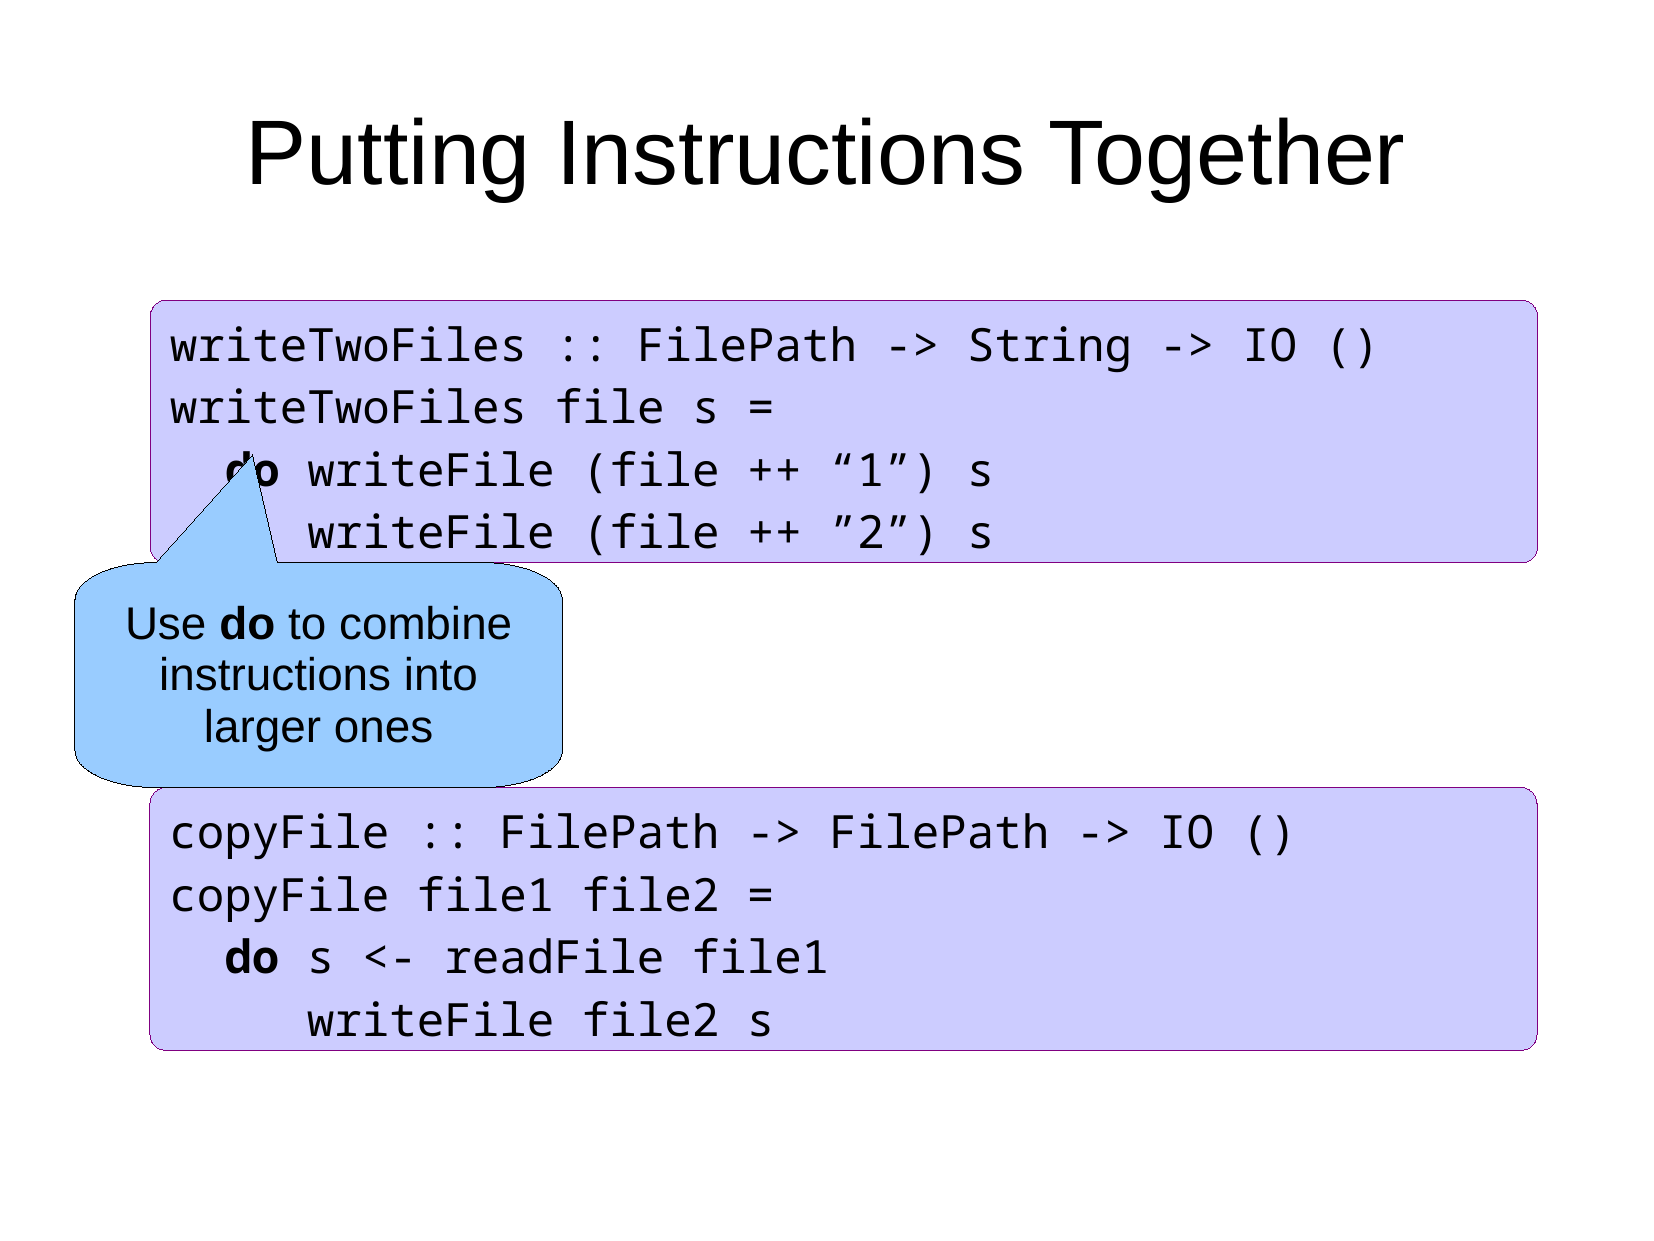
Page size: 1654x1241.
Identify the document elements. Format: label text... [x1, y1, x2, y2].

text_box copyFile :: FilePath -> FilePath -> IO () copyFile file1 file2 = do s <- readFile file1 writeFile file2 s [149, 787, 1538, 1051]
text_box Use do to combine instructions into larger ones [74, 454, 563, 788]
title Putting Instructions Together [82, 56, 1571, 250]
text_box writeTwoFiles :: FilePath -> String -> IO () writeTwoFiles file s = do writeFile (file ++ “1”) s writeFile (file ++ ”2”) s [150, 300, 1538, 563]
